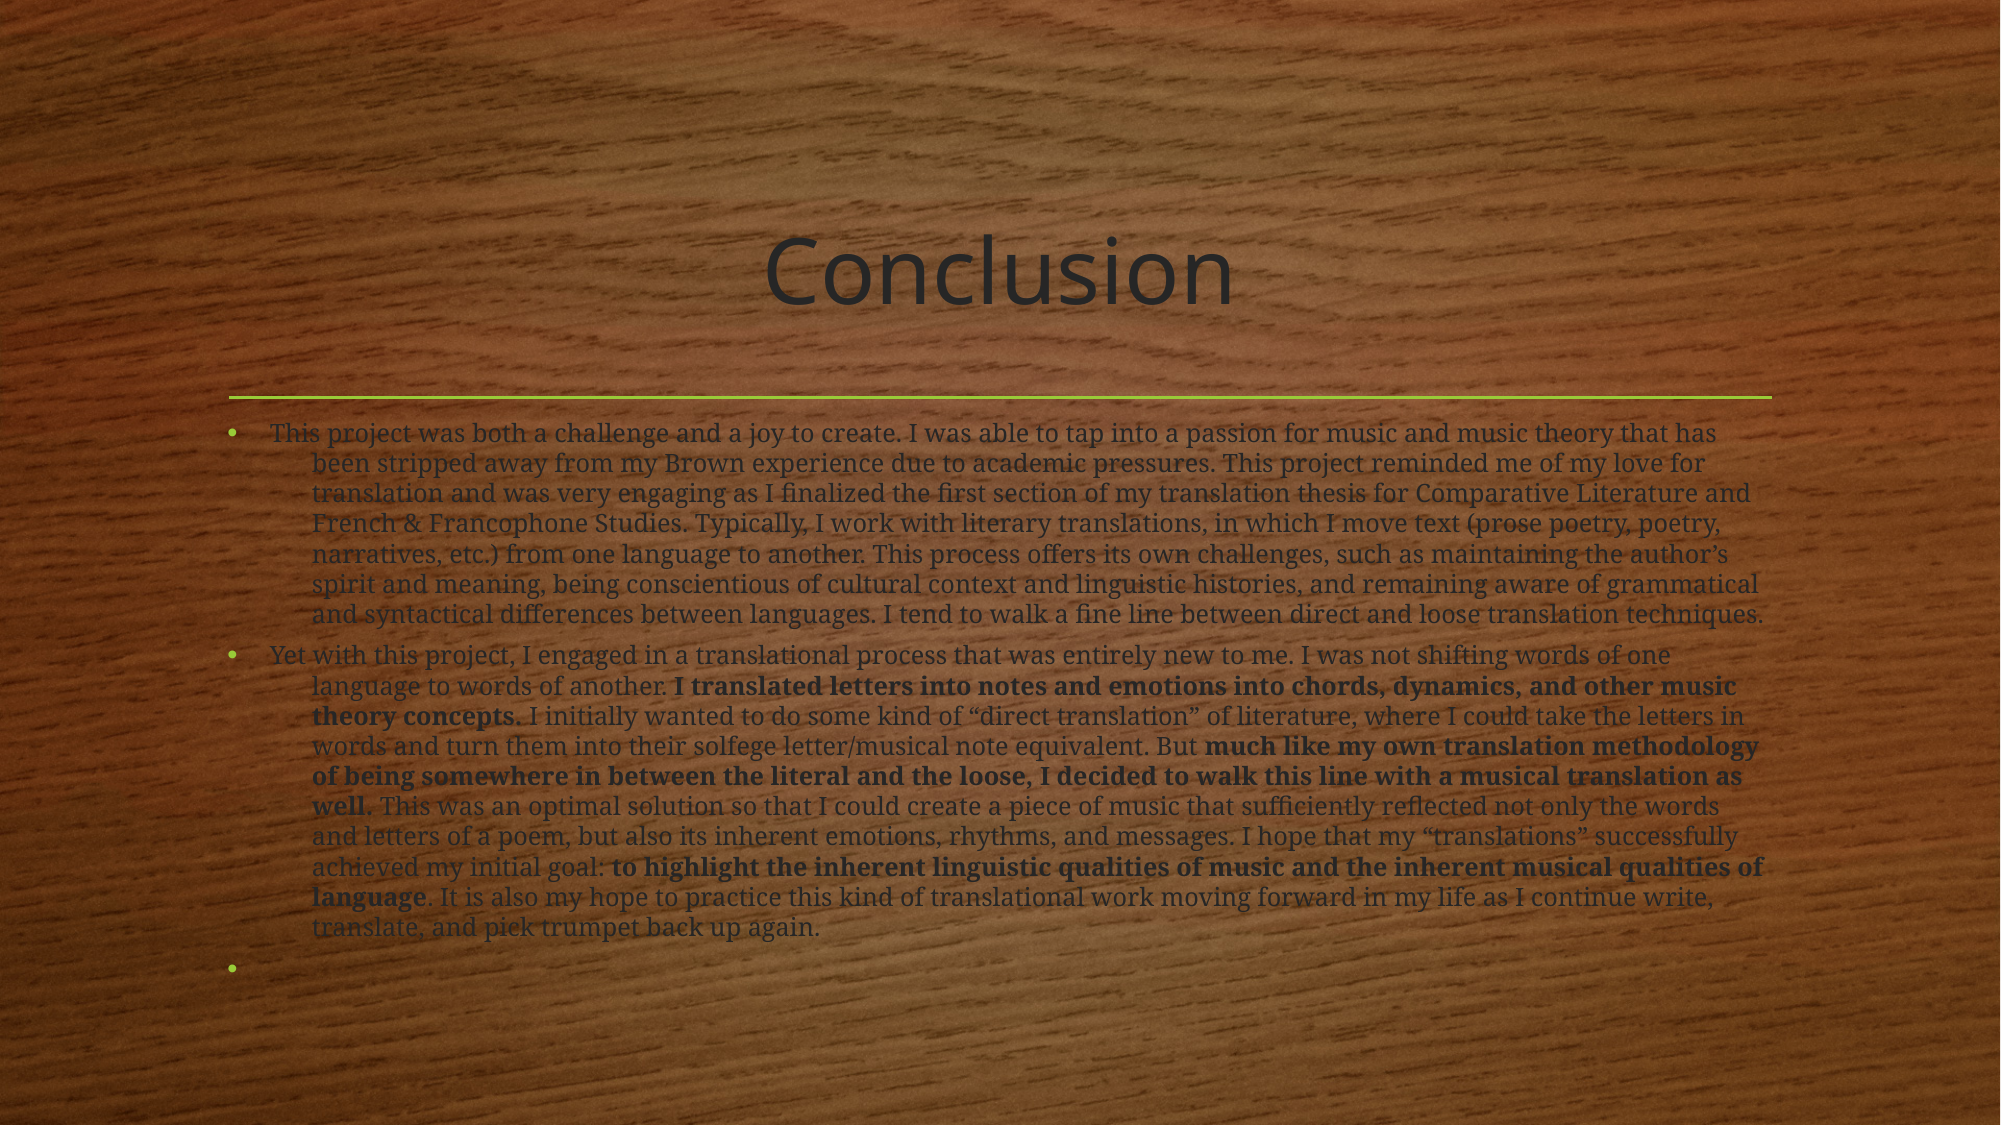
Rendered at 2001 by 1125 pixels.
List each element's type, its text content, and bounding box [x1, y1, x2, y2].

title Conclusion [212, 161, 1788, 376]
list This project was both a challenge and a joy to create. I was able to tap into a passion for music and music theory that has been stripped away from my Brown experience due to academic pressures. This project reminded me of my love for translation and was very engaging as I finalized the first section of my translation thesis for Comparative Literature and French & Francophone Studies. Typically, I work with literary translations, in which I move text (prose poetry, poetry, narratives, etc.) from one language to another. This process offers its own challenges, such as maintaining the author’s spirit and meaning, being conscientious of cultural context and linguistic histories, and remaining aware of grammatical and syntactical differences between languages. I tend to walk a fine line between direct and loose translation techniques. Yet with this project, I engaged in a translational process that was entirely new to me. I was not shifting words of one language to words of another. I translated letters into notes and emotions into chords, dynamics, and other music theory concepts. I initially wanted to do some kind of “direct translation” of literature, where I could take the letters in words and turn them into their solfege letter/musical note equivalent. But much like my own translation methodology of being somewhere in between the literal and the loose, I decided to walk this line with a musical translation as well. This was an optimal solution so that I could create a piece of music that sufficiently reflected not only the words and letters of a poem, but also its inherent emotions, rhythms, and messages. I hope that my “translations” successfully achieved my initial goal: to highlight the inherent linguistic qualities of music and the inherent musical qualities of language. It is also my hope to practice this kind of translational work moving forward in my life as I continue write, translate, and pick trumpet back up again. [212, 409, 1788, 955]
